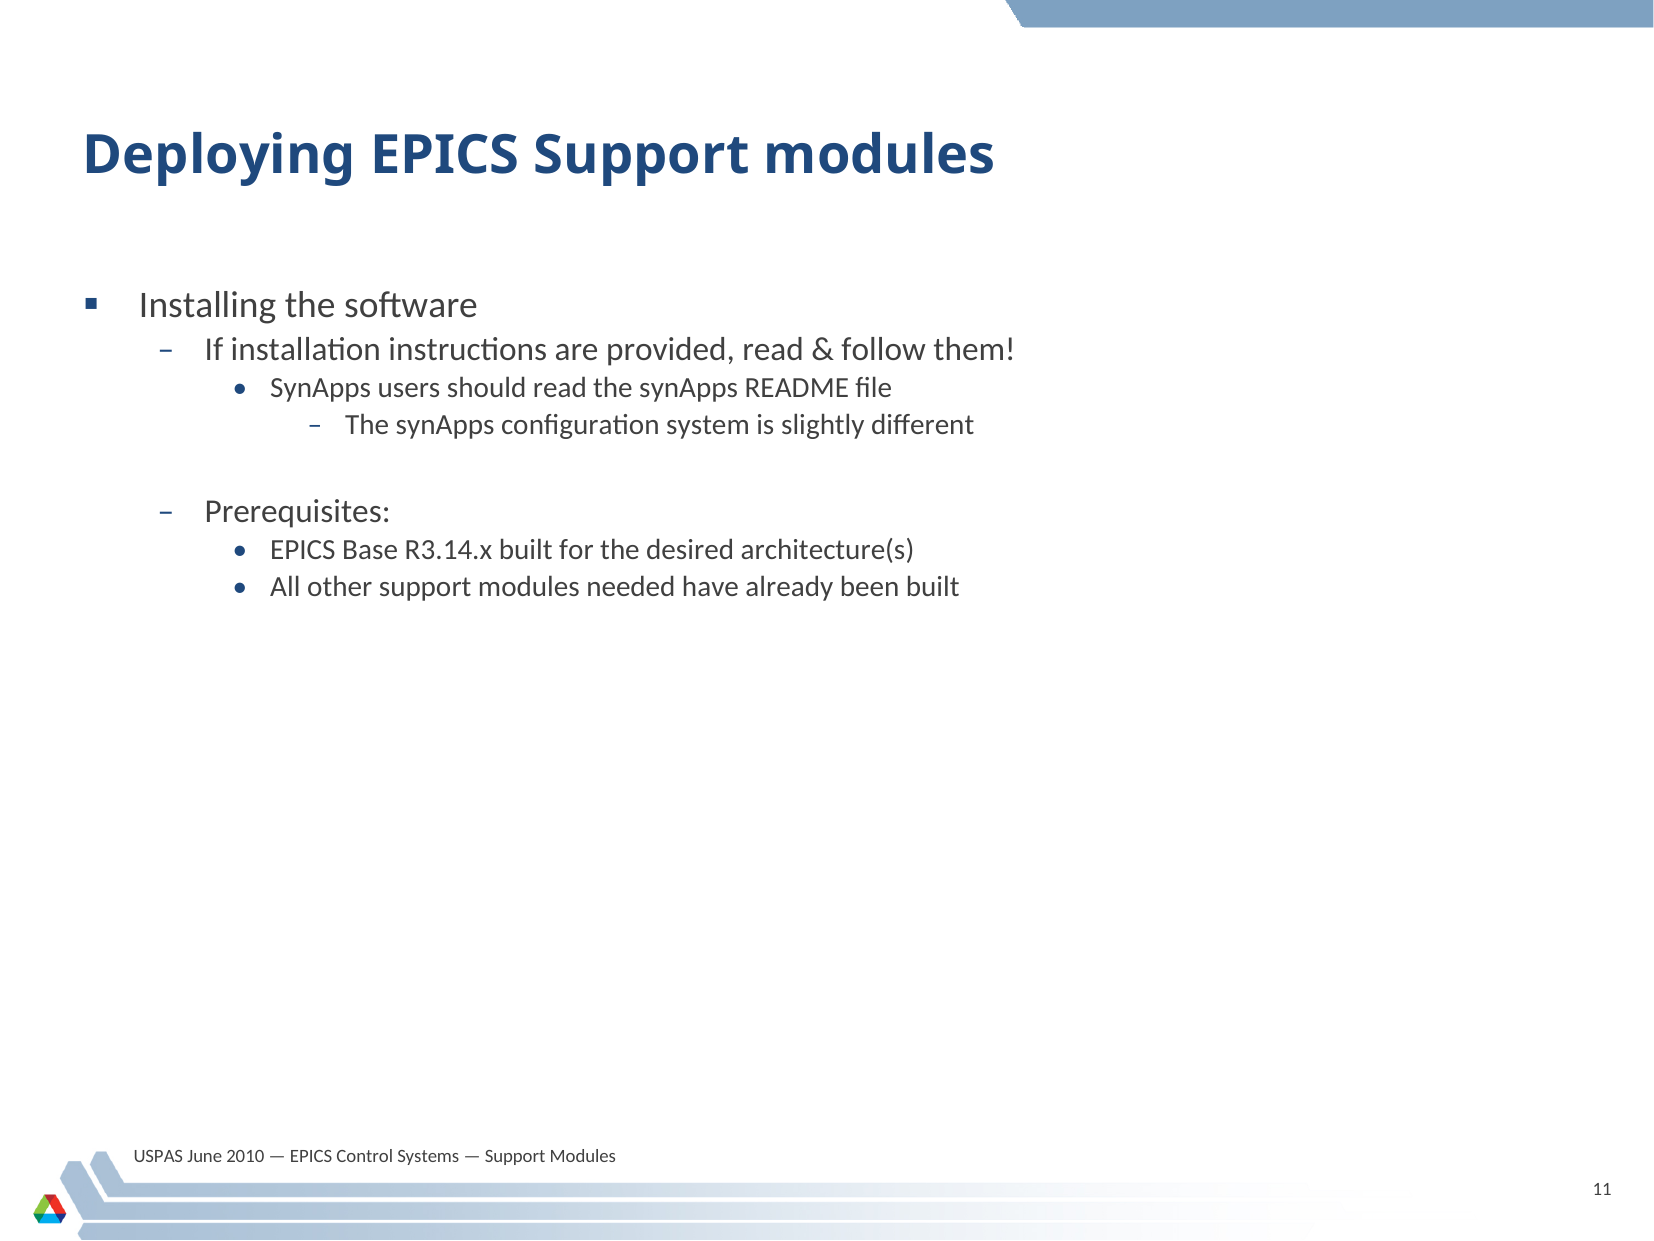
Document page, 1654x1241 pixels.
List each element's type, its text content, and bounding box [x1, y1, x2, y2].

title Deploying EPICS Support modules [82, 49, 1571, 257]
picture [0, 1143, 1654, 1240]
list Installing the software If installation instructions are provided, read & follow them! SynApps users should read the synApps README file The synApps configuration system is slightly different Prerequisites: EPICS Base R3.14.x built for the desired architecture(s) All other support modules needed have already been built [82, 289, 1571, 646]
picture [0, 0, 1654, 29]
